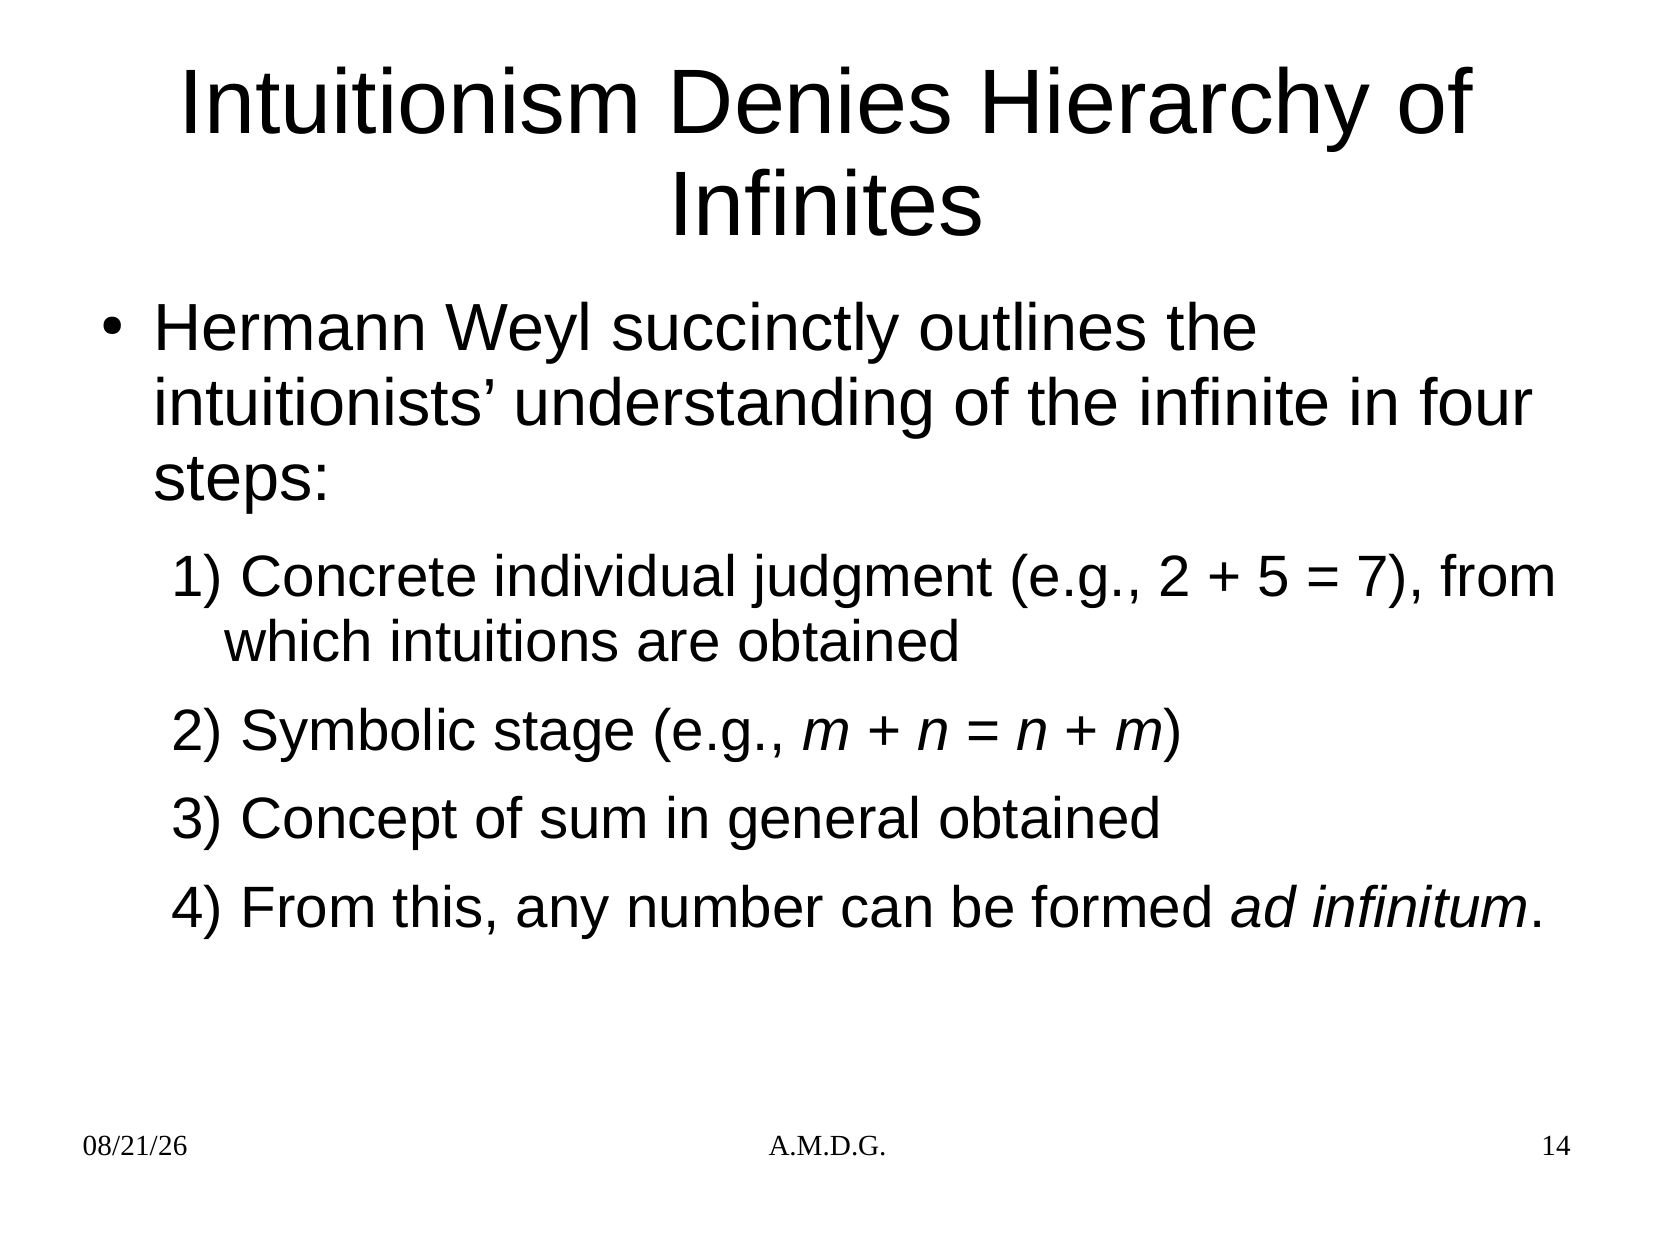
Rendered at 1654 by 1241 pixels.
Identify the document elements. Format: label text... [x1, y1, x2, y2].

title Intuitionism Denies Hierarchy of Infinites [82, 49, 1571, 257]
list Hermann Weyl succinctly outlines the intuitionists’ understanding of the infinite in four steps: Concrete individual judgment (e.g., 2 + 5 = 7), from which intuitions are obtained Symbolic stage (e.g., m + n = n + m) Concept of sum in general obtained From this, any number can be formed ad infinitum. [82, 290, 1571, 1109]
